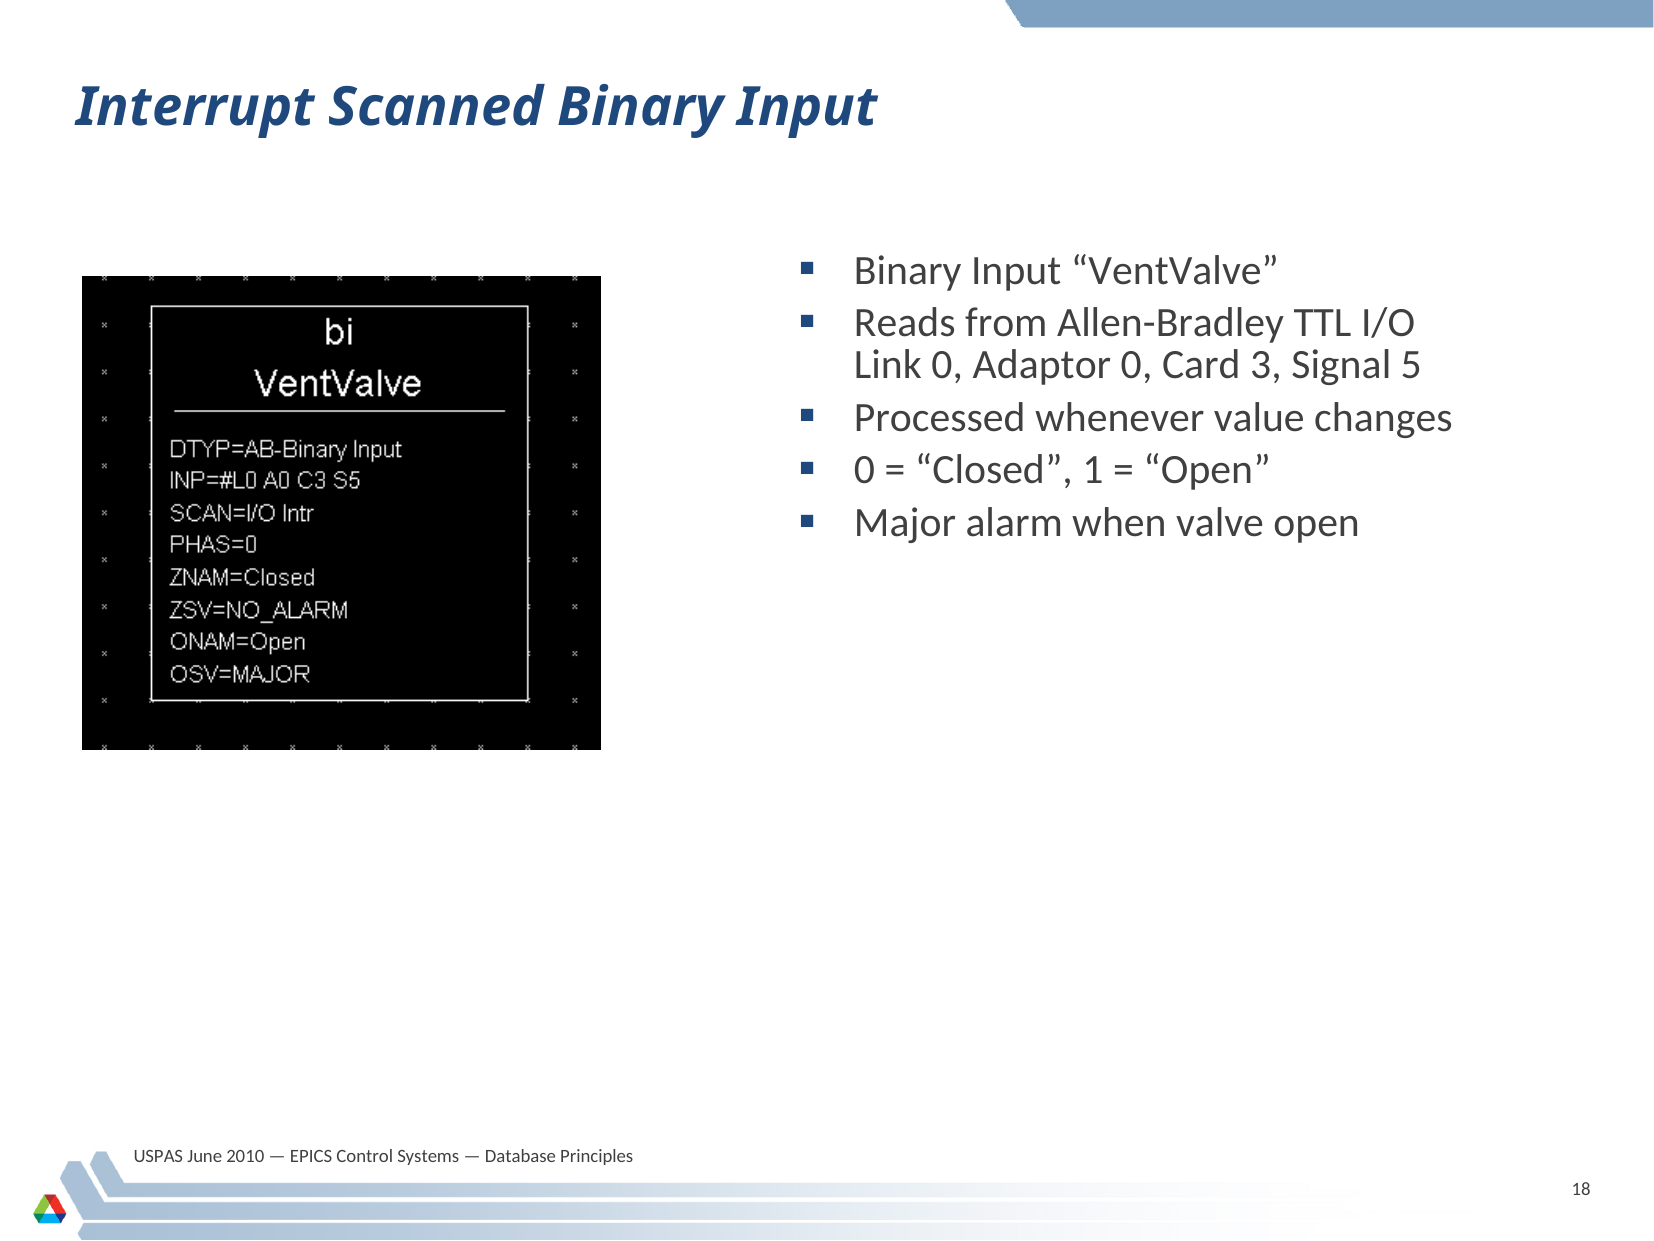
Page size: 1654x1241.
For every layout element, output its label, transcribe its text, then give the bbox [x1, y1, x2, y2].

list Binary Input “VentValve” Reads from Allen-Bradley TTL I/O Link 0, Adaptor 0, Card 3, Signal 5 Processed whenever value changes 0 = “Closed”, 1 = “Open” Major alarm when valve open [797, 253, 1499, 1072]
picture [0, 0, 1654, 29]
picture [0, 1143, 1654, 1240]
title Interrupt Scanned Binary Input [61, 59, 1500, 138]
picture [82, 276, 601, 751]
